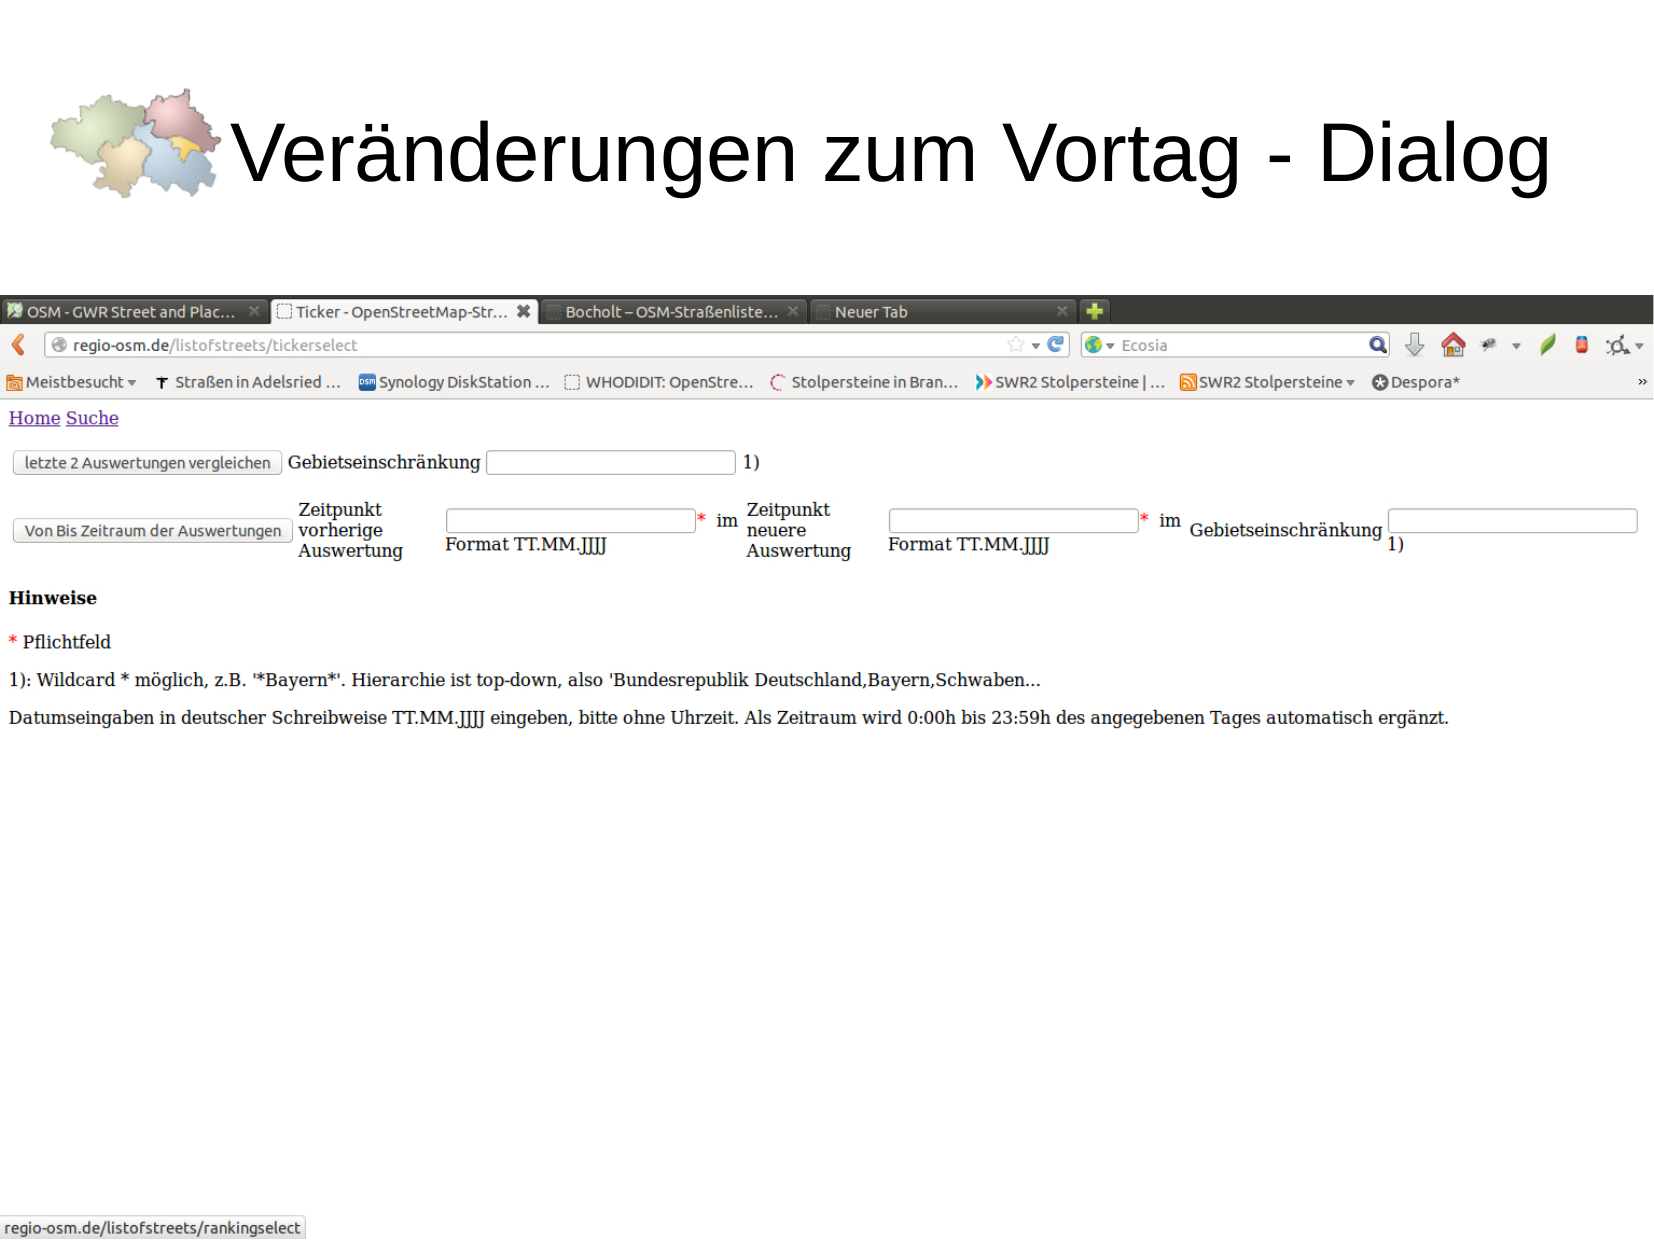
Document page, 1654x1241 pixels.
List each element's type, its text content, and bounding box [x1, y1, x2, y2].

picture [11, 68, 212, 225]
picture [0, 295, 1654, 1239]
title Veränderungen zum Vortag - Dialog [212, 49, 1571, 257]
